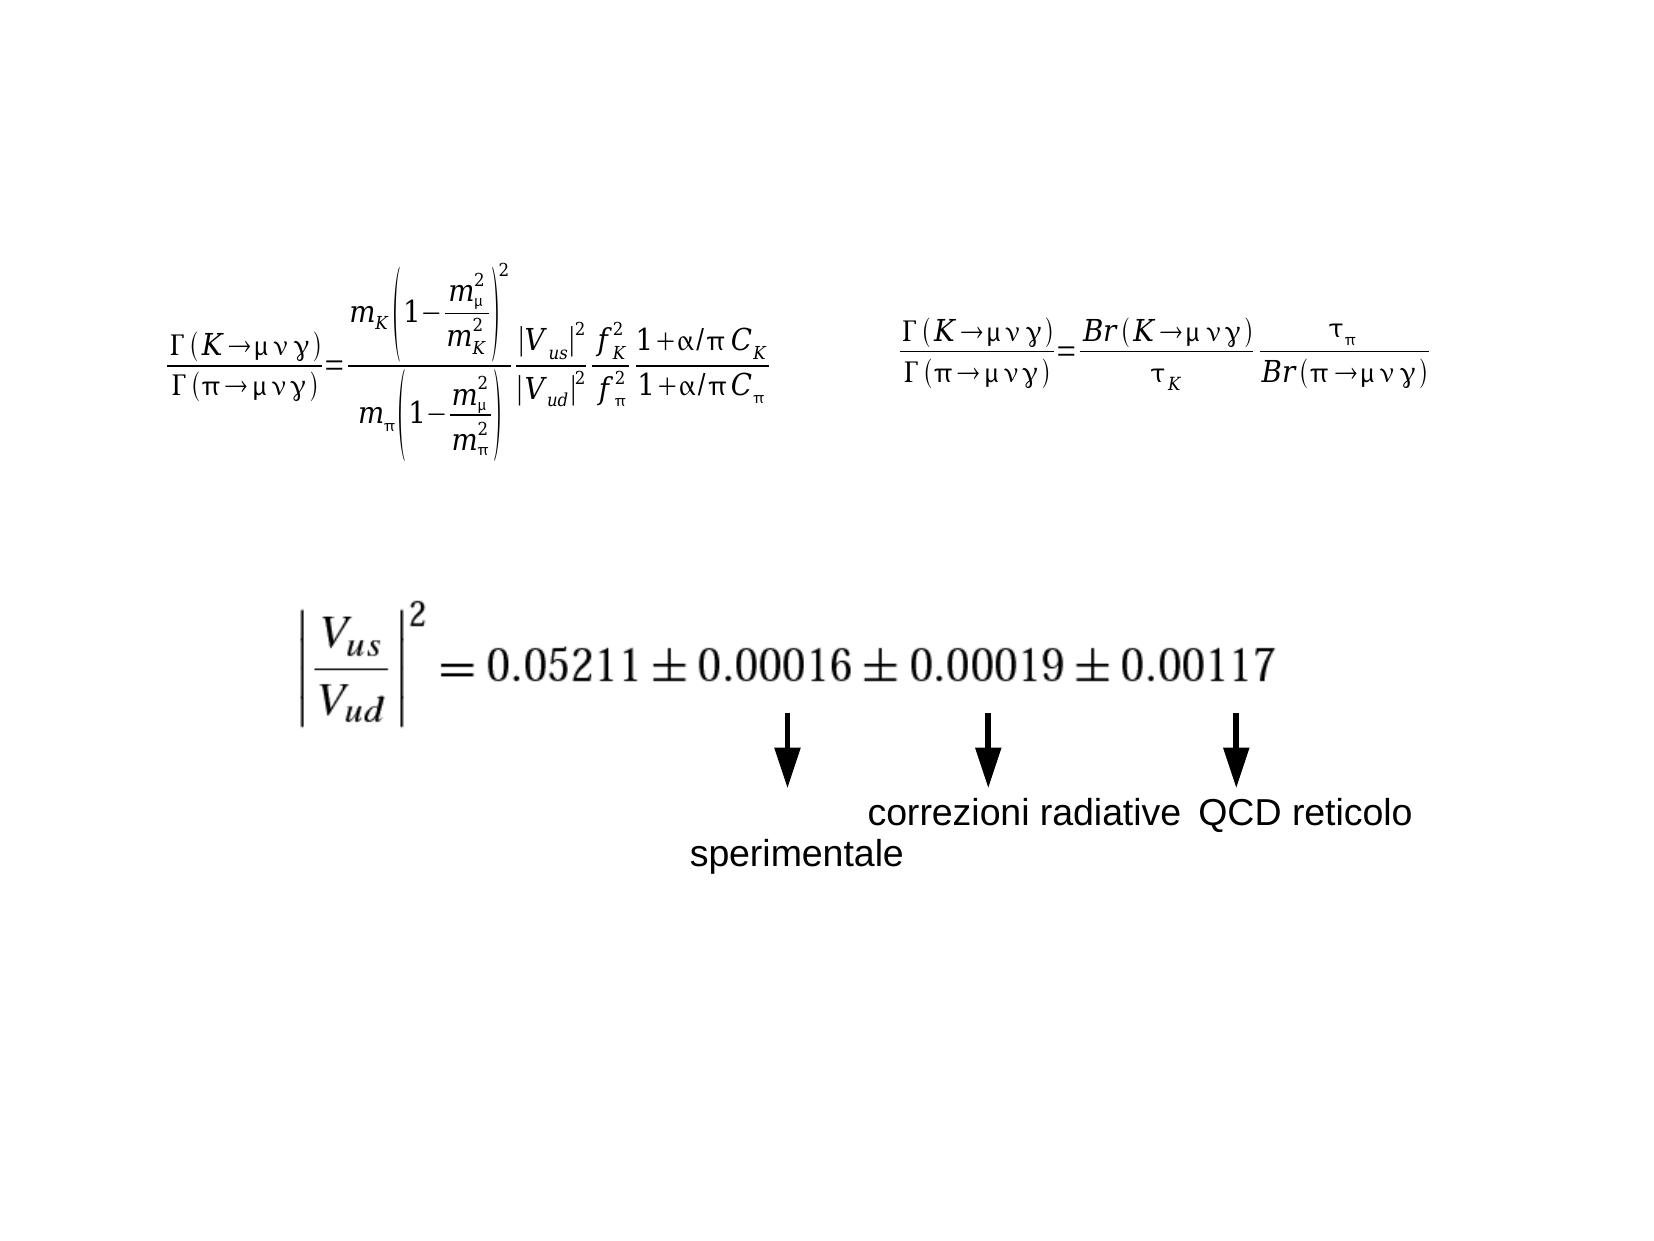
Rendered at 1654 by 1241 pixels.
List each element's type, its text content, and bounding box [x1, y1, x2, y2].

chart [158, 259, 777, 464]
text_box correzioni radiative [852, 783, 1183, 841]
text_box sperimentale [675, 825, 1088, 882]
chart [890, 313, 1436, 395]
picture [282, 573, 1279, 741]
text_box QCD reticolo [1183, 783, 1597, 841]
